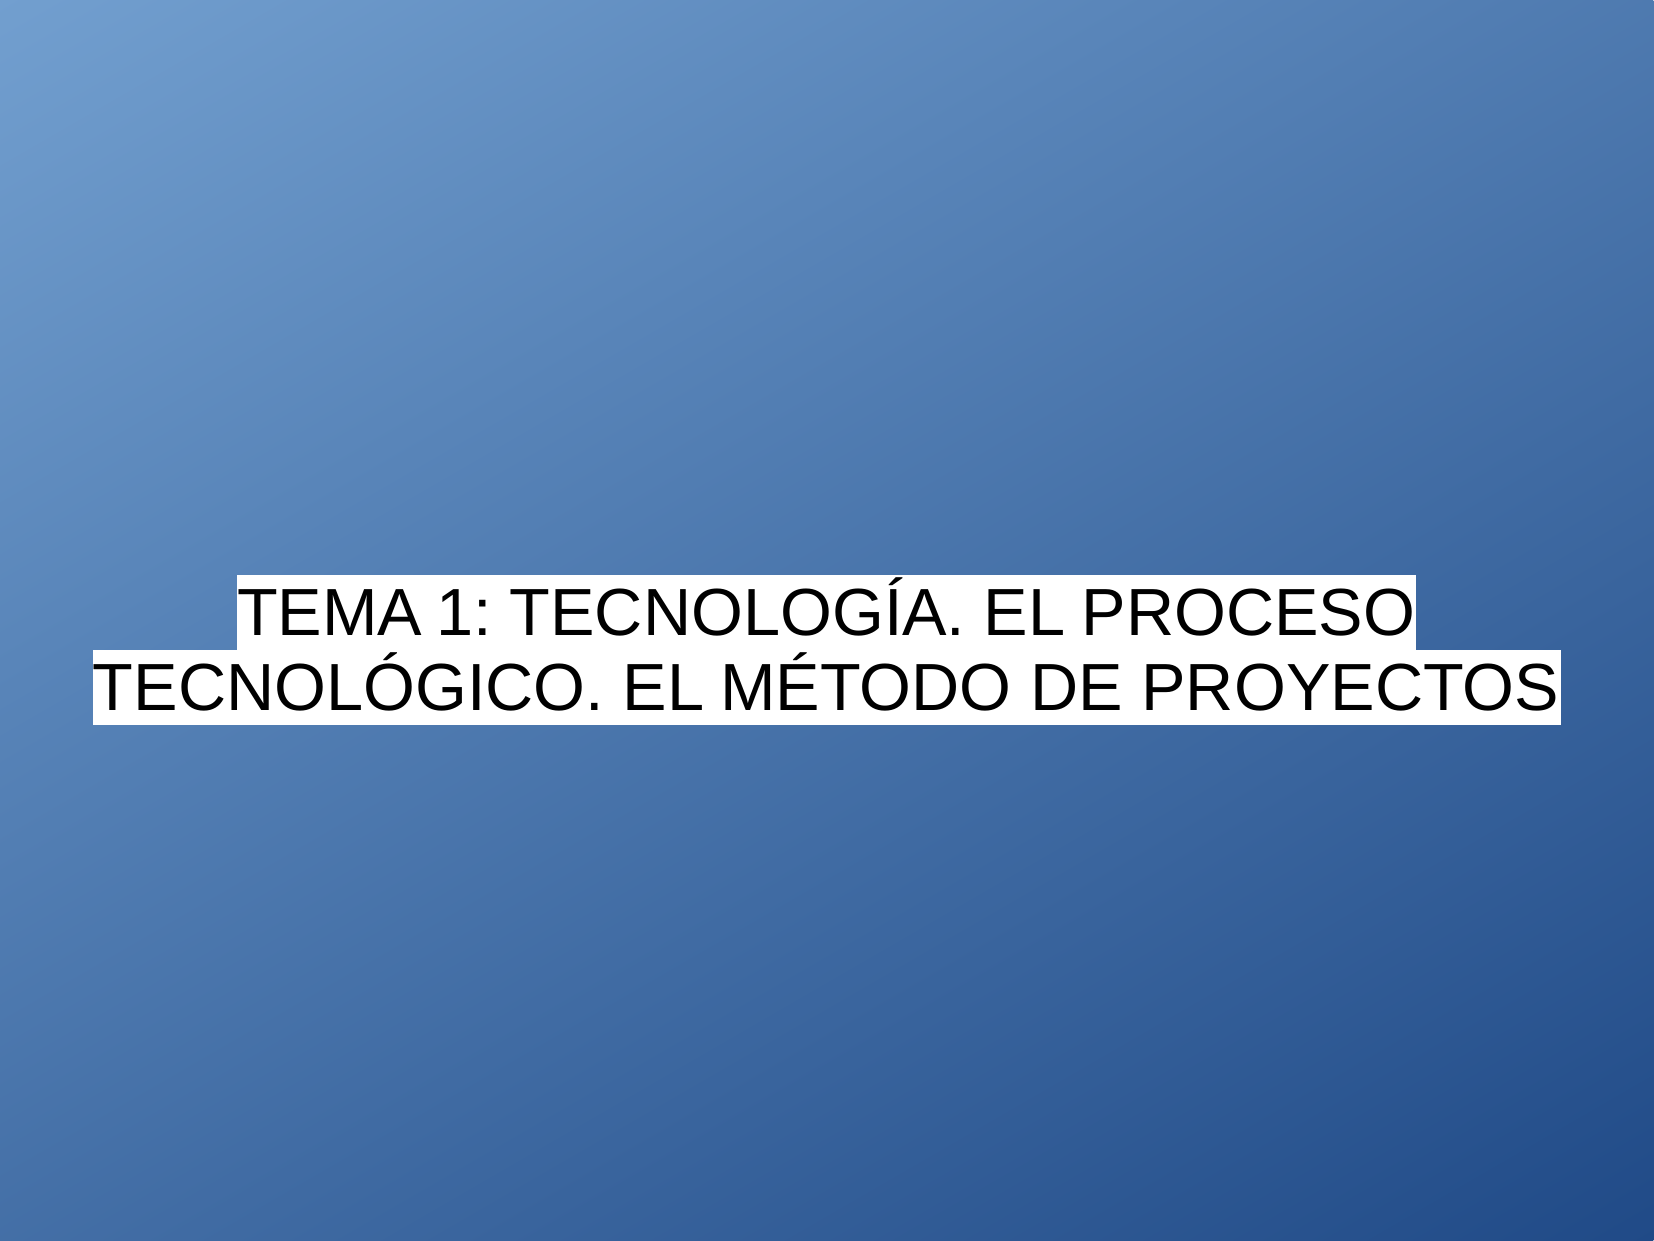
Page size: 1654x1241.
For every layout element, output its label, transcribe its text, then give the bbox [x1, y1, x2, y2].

subtitle TEMA 1: TECNOLOGÍA. EL PROCESO TECNOLÓGICO. EL MÉTODO DE PROYECTOS [82, 290, 1571, 1010]
